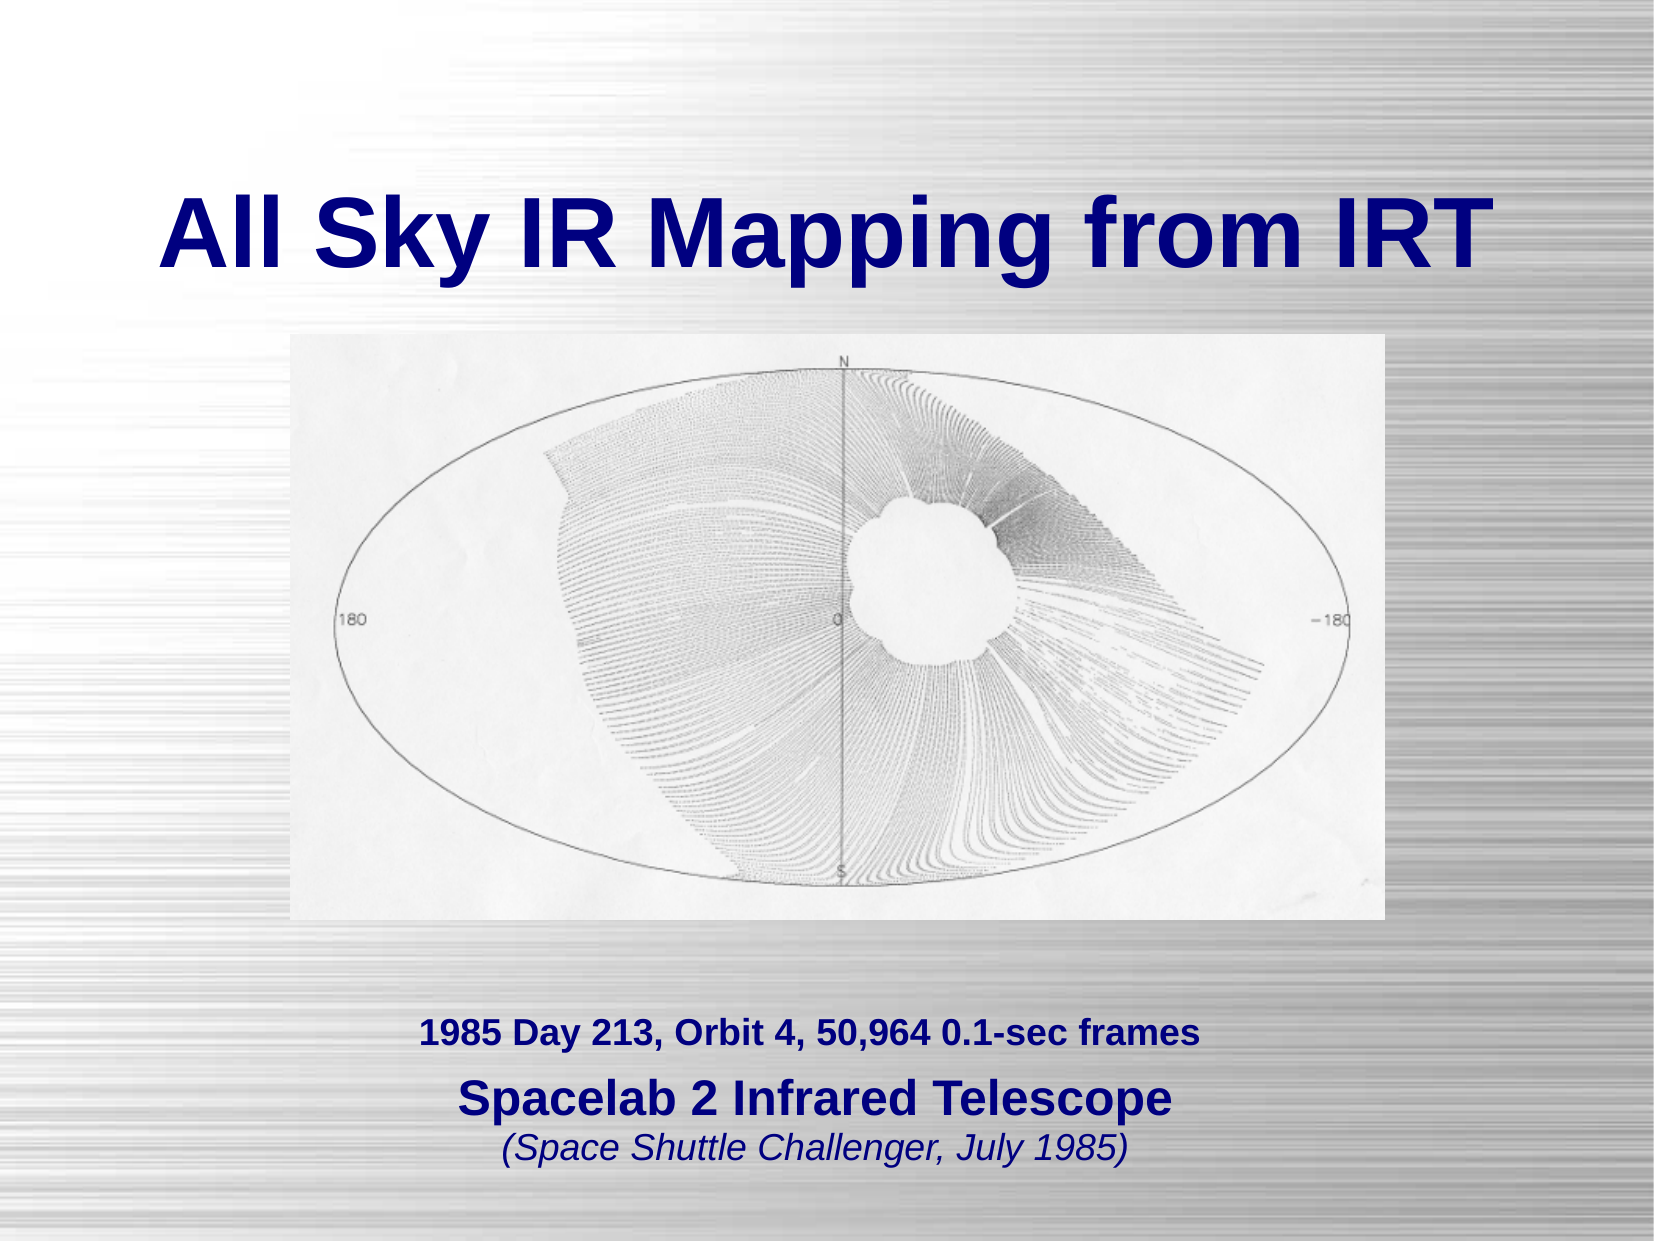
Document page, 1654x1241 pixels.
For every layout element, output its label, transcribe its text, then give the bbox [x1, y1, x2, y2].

picture [0, 0, 1654, 1241]
text_box All Sky IR Mapping from IRT [29, 169, 1625, 297]
text_box 1985 Day 213, Orbit 4, 50,964 0.1-sec frames [404, 1004, 1218, 1063]
text_box Spacelab 2 Infrared Telescope (Space Shuttle Challenger, July 1985) [442, 1063, 1189, 1177]
